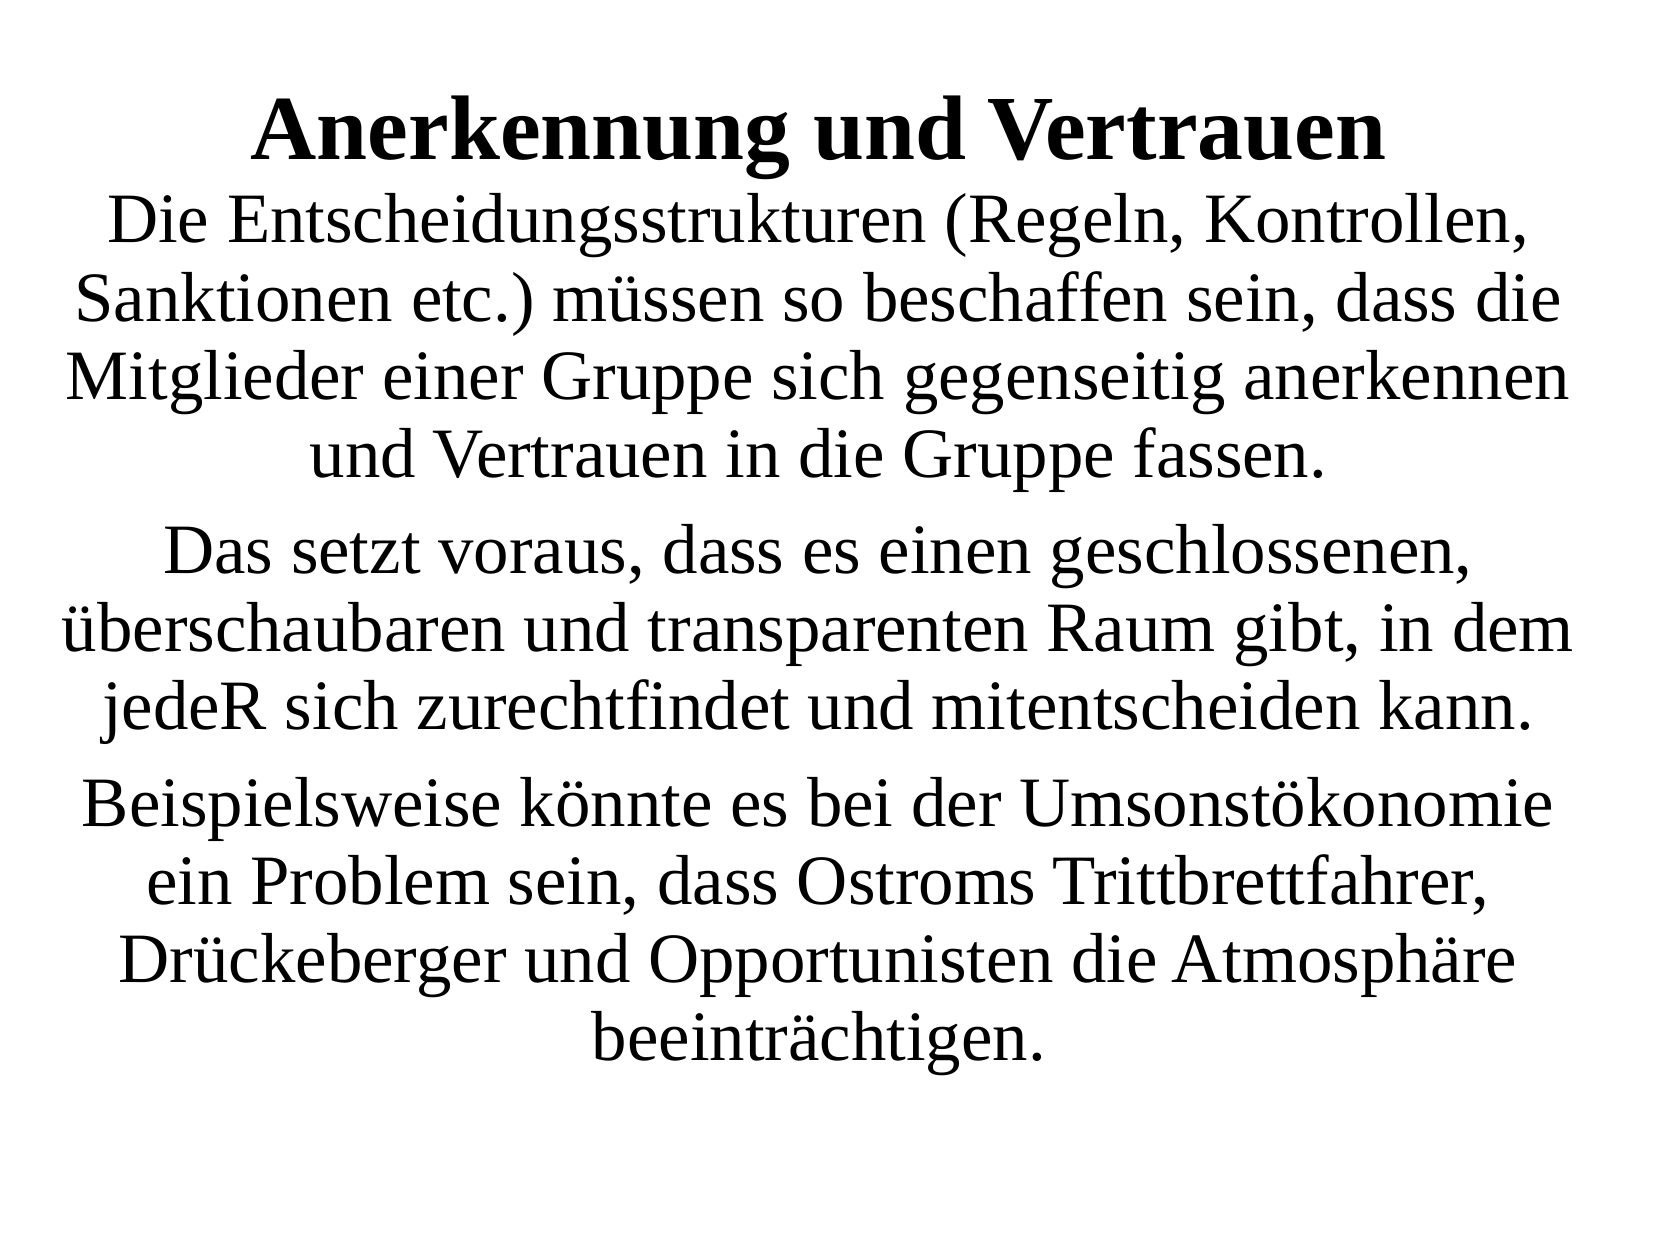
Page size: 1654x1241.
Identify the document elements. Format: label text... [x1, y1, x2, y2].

text_box Anerkennung und Vertrauen Die Entscheidungsstrukturen (Regeln, Kontrollen, Sanktionen etc.) müssen so beschaffen sein, dass die Mitglieder einer Gruppe sich gegenseitig anerkennen und Vertrauen in die Gruppe fassen. Das setzt voraus, dass es einen geschlossenen, überschaubaren und transparenten Raum gibt, in dem jedeR sich zurechtfindet und mitentscheiden kann. Beispielsweise könnte es bei der Umsonstökonomie ein Problem sein, dass Ostroms Trittbrettfahrer, Drückeberger und Opportunisten die Atmosphäre beeinträchtigen. [47, 70, 1600, 1084]
